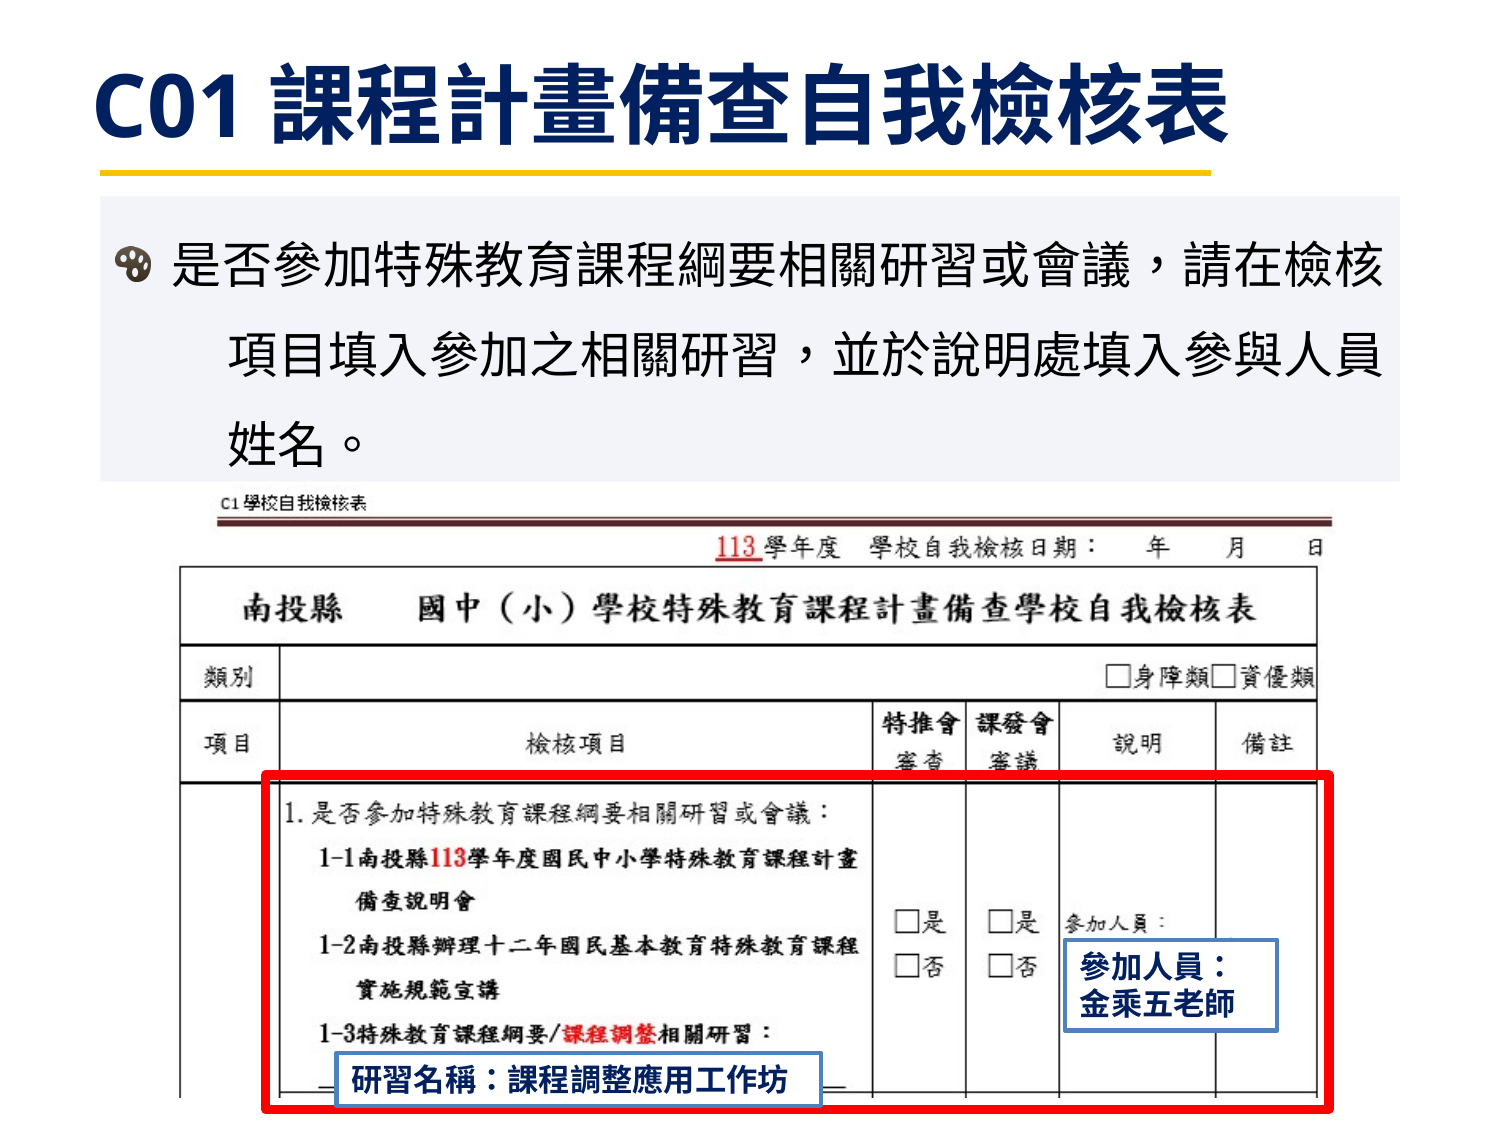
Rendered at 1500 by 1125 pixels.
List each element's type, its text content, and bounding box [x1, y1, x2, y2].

text_box 研習名稱：課程調整應用工作坊 [336, 1052, 821, 1106]
text_box C01課程計畫備查自我檢核表 [76, 42, 1244, 164]
text_box 參加人員：金乘五老師 [1064, 939, 1278, 1031]
text_box 是否參加特殊教育課程綱要相關研習或會議，請在檢核項目填入參加之相關研習，並於說明處填入參與人員姓名。 [100, 196, 1400, 473]
picture [270, 780, 1324, 1098]
picture [159, 484, 1337, 1098]
